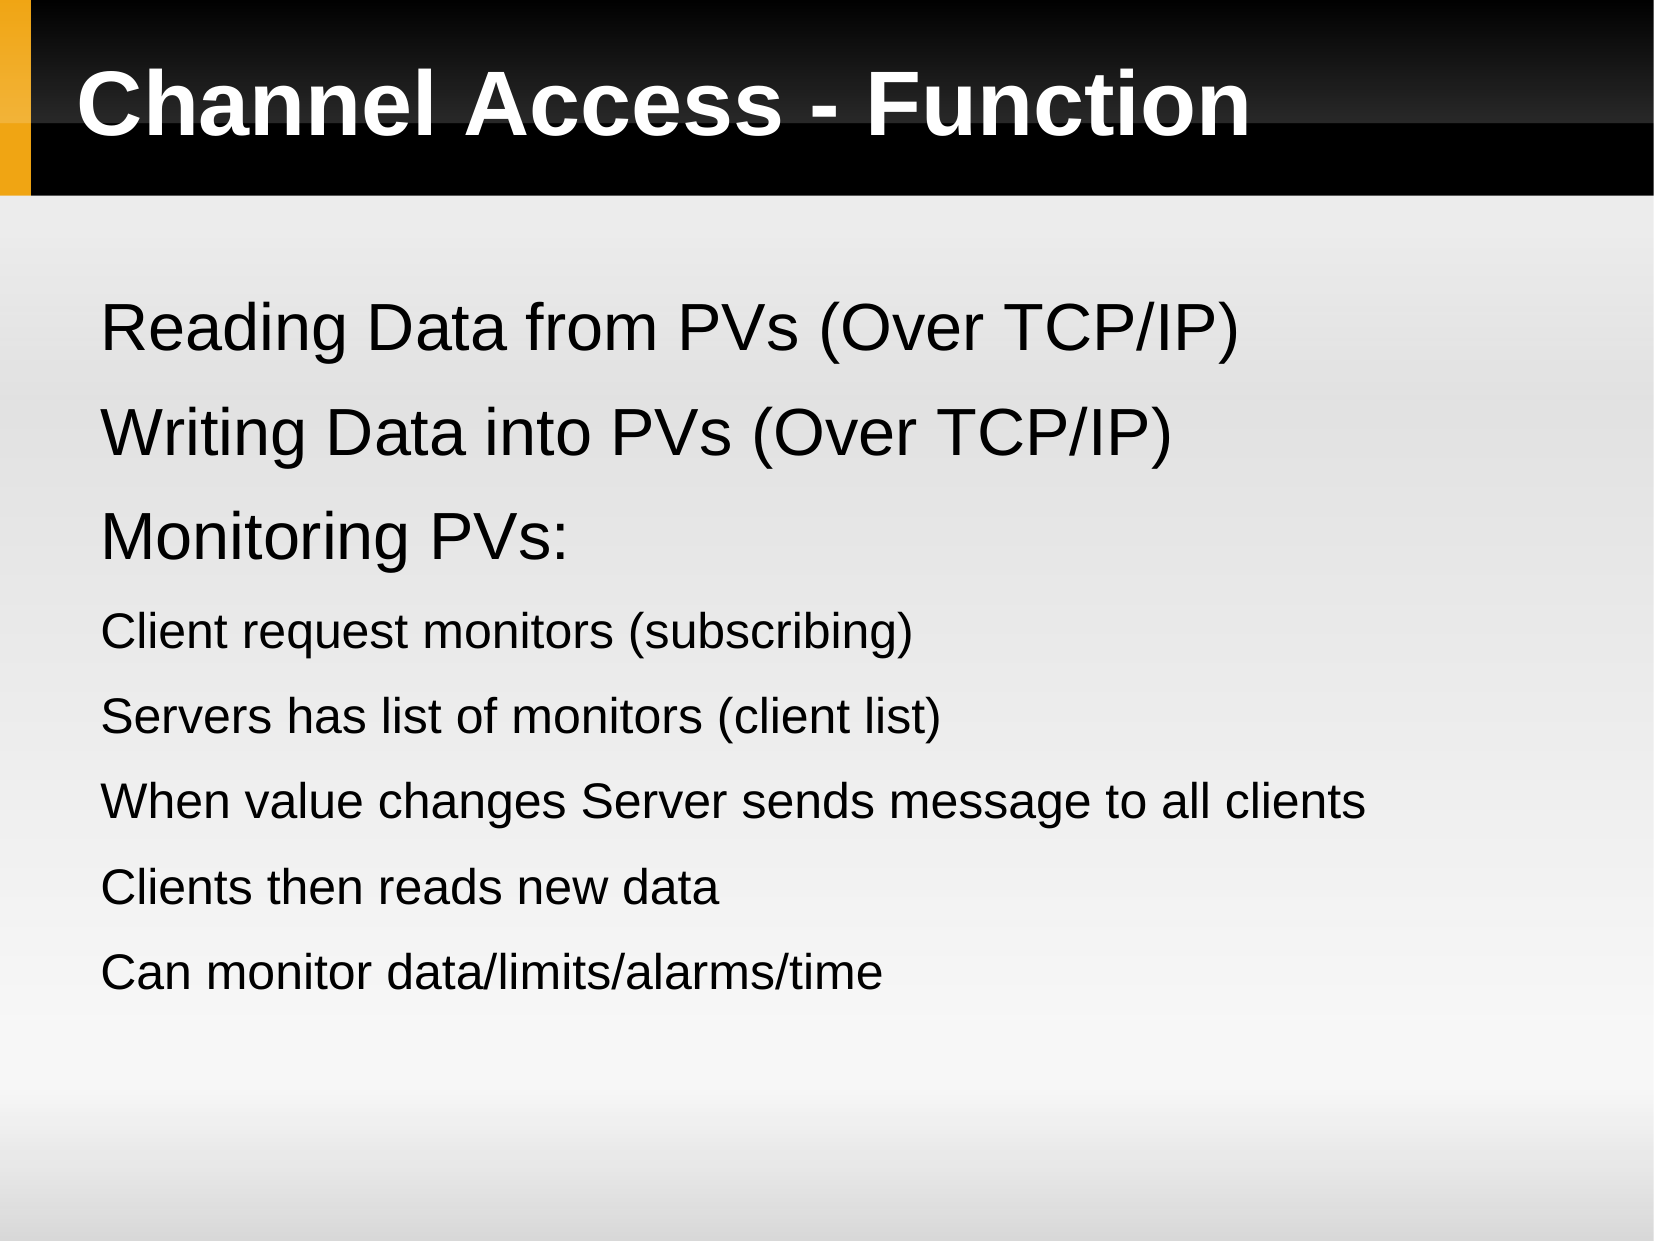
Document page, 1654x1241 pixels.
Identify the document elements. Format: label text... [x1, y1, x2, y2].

list Reading Data from PVs (Over TCP/IP) Writing Data into PVs (Over TCP/IP) Monitoring PVs: Client request monitors (subscribing) Servers has list of monitors (client list) When value changes Server sends message to all clients Clients then reads new data Can monitor data/limits/alarms/time [82, 290, 1571, 1094]
picture [0, 0, 1654, 1241]
title Channel Access - Function [76, 7, 1565, 200]
